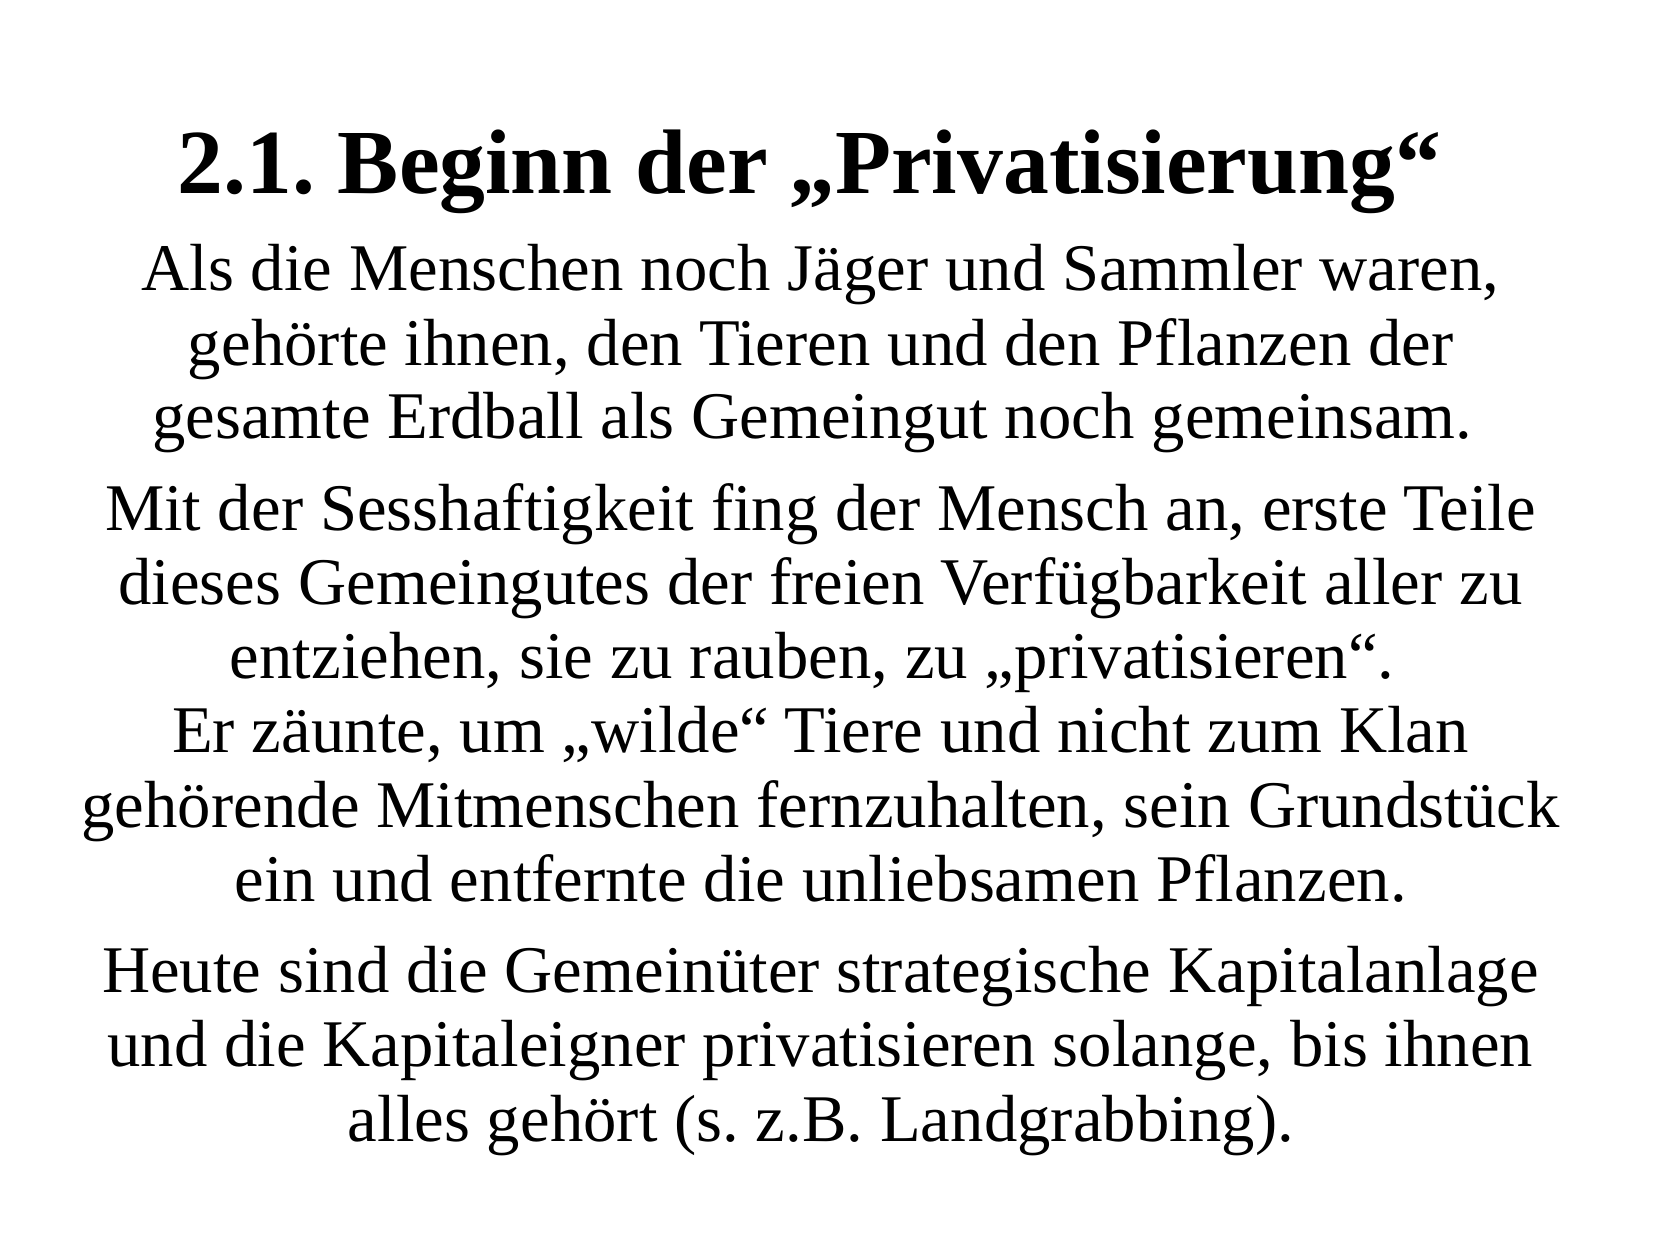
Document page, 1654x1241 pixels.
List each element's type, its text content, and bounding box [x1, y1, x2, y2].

text_box 2.1. Beginn der „Privatisierung“ Als die Menschen noch Jäger und Sammler waren, gehörte ihnen, den Tieren und den Pflanzen der gesamte Erdball als Gemeingut noch gemeinsam. Mit der Sesshaftigkeit fing der Mensch an, erste Teile dieses Gemeingutes der freien Verfügbarkeit aller zu entziehen, sie zu rauben, zu „privatisieren“. Er zäunte, um „wilde“ Tiere und nicht zum Klan gehörende Mitmenschen fernzuhalten, sein Grundstück ein und entfernte die unliebsamen Pflanzen. Heute sind die Gemeinüter strategische Kapitalanlage und die Kapitaleigner privatisieren solange, bis ihnen alles gehört (s. z.B. Landgrabbing). [66, 104, 1588, 1163]
